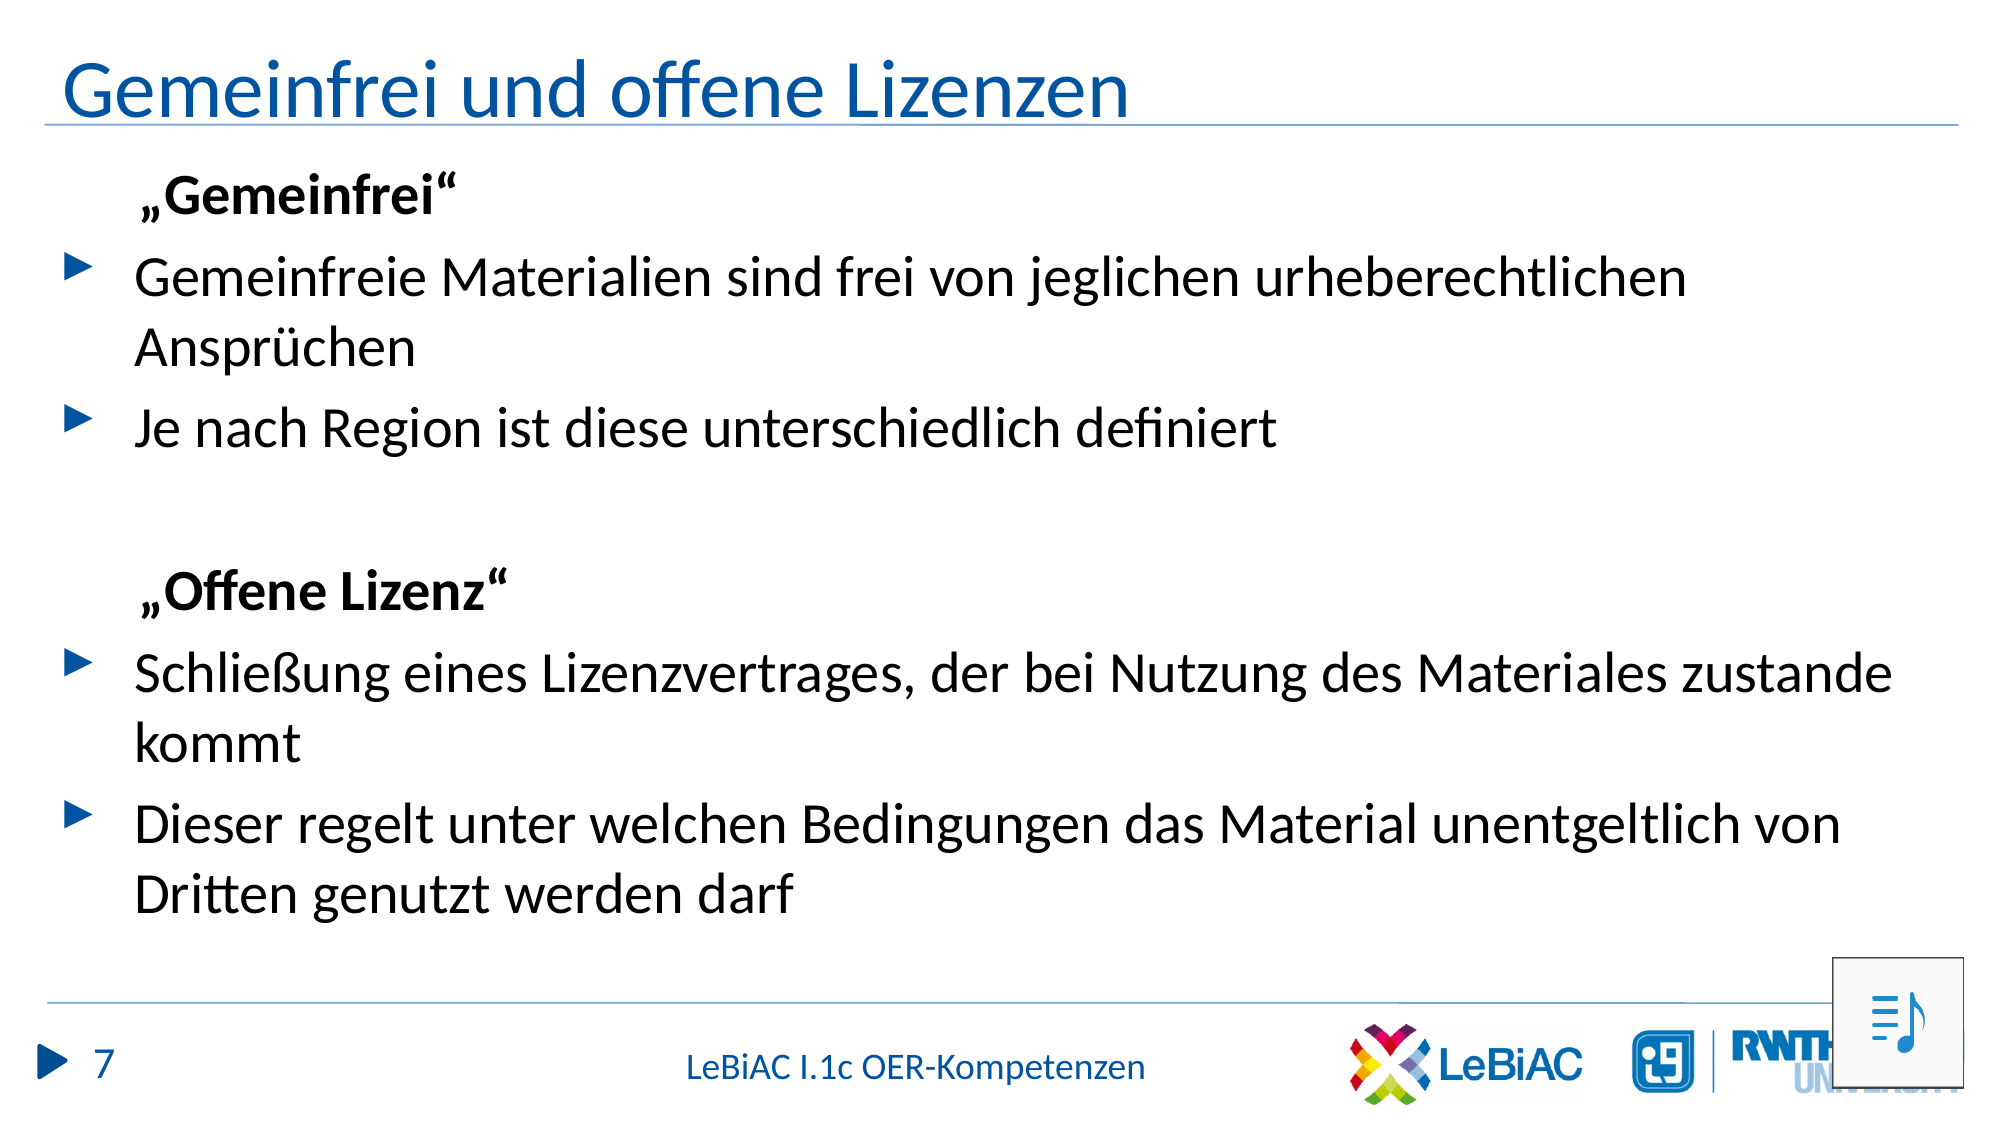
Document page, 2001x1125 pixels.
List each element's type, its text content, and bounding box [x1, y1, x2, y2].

picture [1631, 1028, 1966, 1094]
title Gemeinfrei und offene Lizenzen [47, 42, 1959, 125]
picture [1350, 1024, 1582, 1105]
list „Gemeinfrei“ Gemeinfreie Materialien sind frei von jeglichen urheberechtlichen Ansprüchen Je nach Region ist diese unterschiedlich definiert „Offene Lizenz“ Schließung eines Lizenzvertrages, der bei Nutzung des Materiales zustande kommt Dieser regelt unter welchen Bedingungen das Material unentgeltlich von Dritten genutzt werden darf [44, 149, 1959, 988]
text_box [1831, 956, 1965, 1090]
